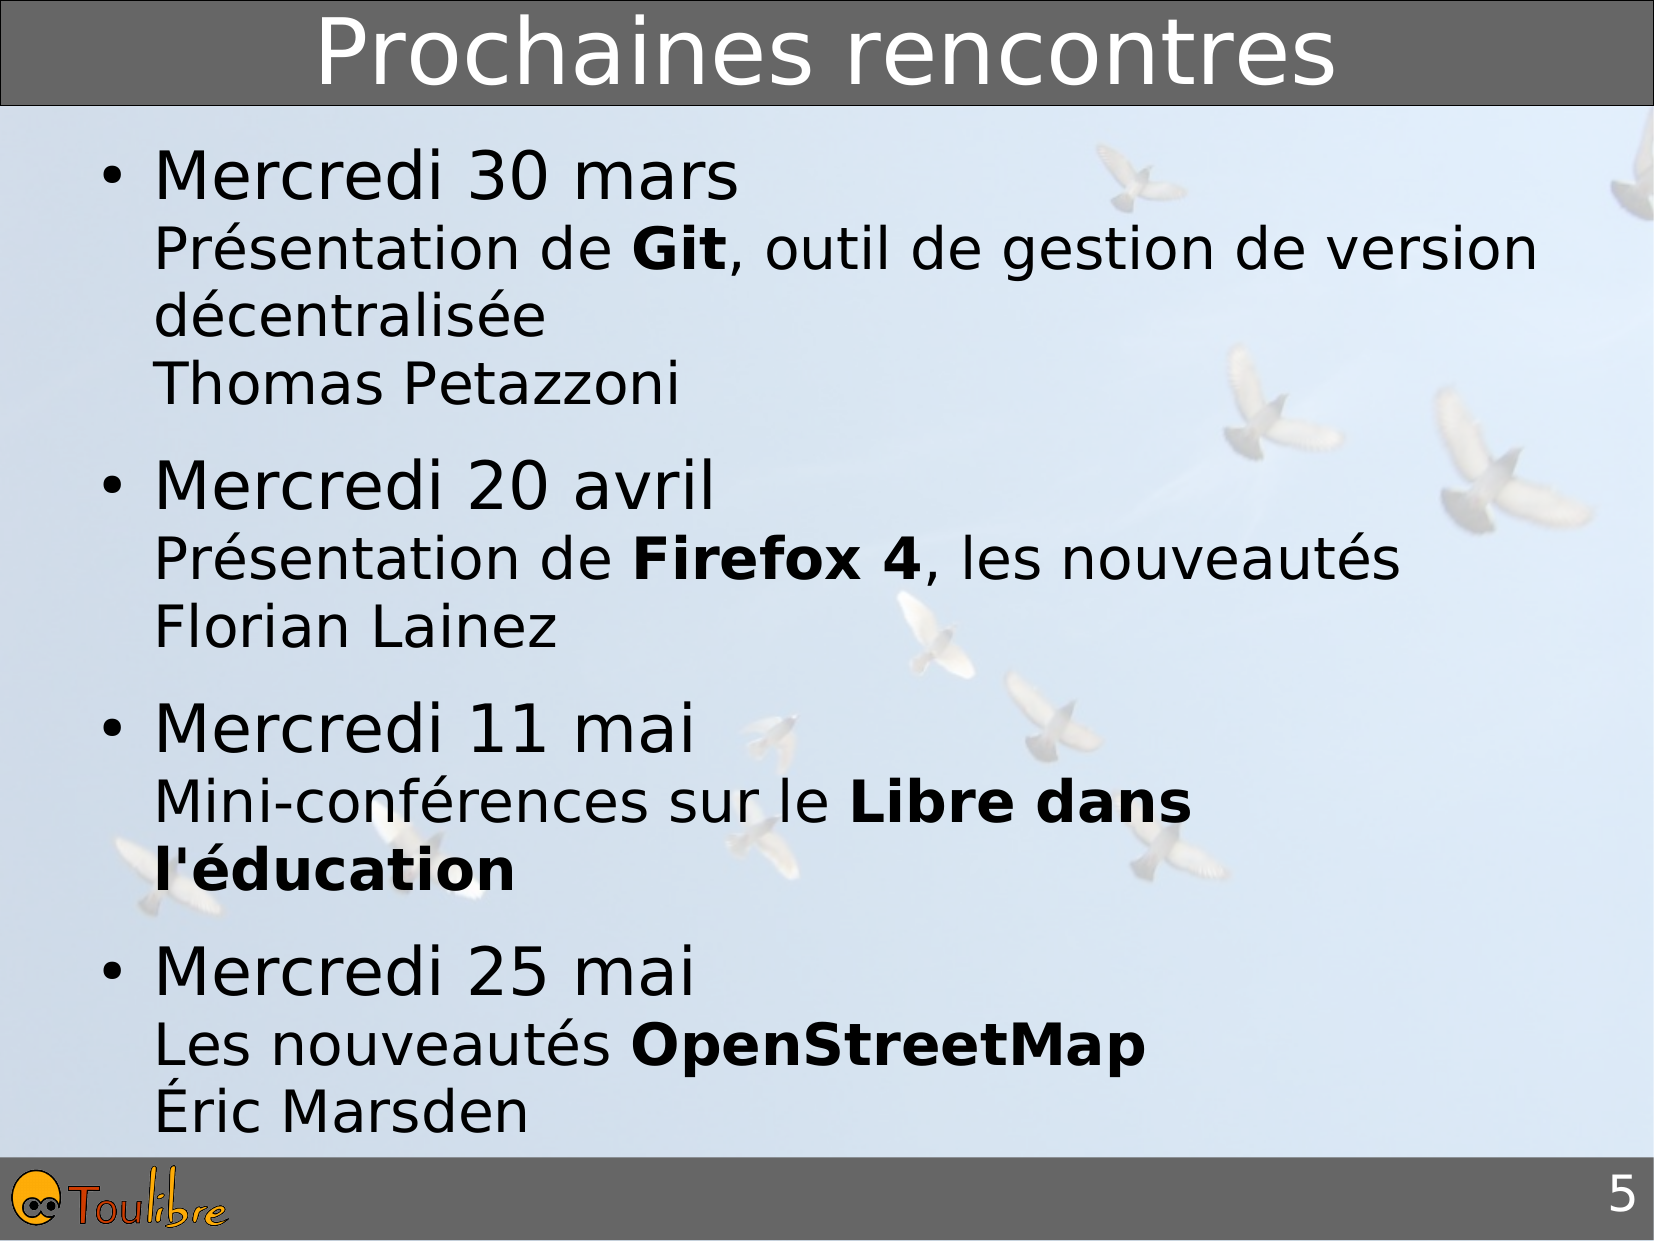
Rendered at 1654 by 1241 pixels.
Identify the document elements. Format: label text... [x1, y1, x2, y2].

title Prochaines rencontres [0, 0, 1654, 107]
picture [11, 1165, 229, 1228]
list Mercredi 30 mars Présentation de Git, outil de gestion de version décentralisée Thomas Petazzoni Mercredi 20 avril Présentation de Firefox 4, les nouveautés Florian Lainez Mercredi 11 mai Mini-conférences sur le Libre dans l'éducation Mercredi 25 mai Les nouveautés OpenStreetMap Éric Marsden [82, 137, 1571, 1147]
